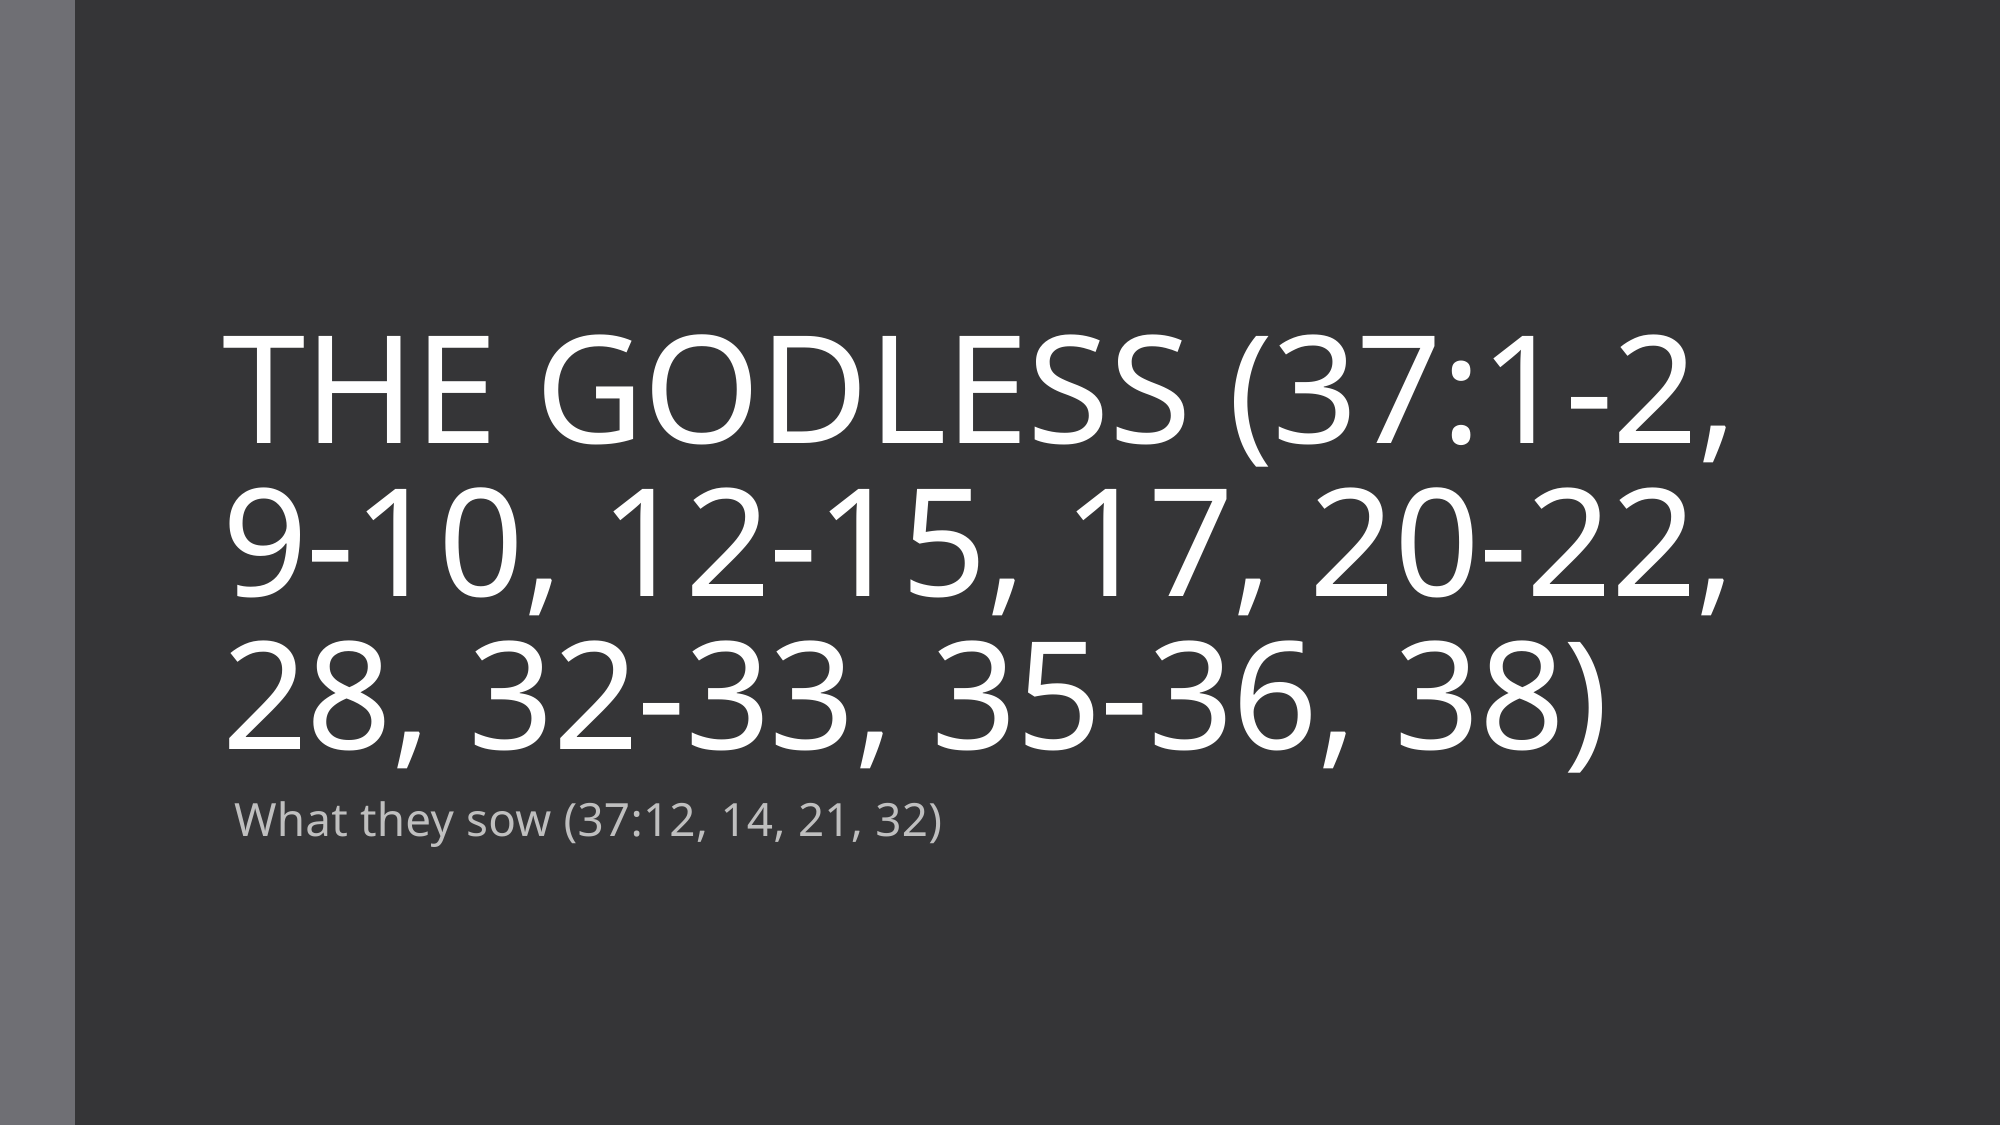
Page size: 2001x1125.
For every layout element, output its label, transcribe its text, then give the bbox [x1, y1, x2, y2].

subtitle What they sow (37:12, 14, 21, 32) [206, 787, 1752, 1066]
title THE GODLESS (37:1-2, 9-10, 12-15, 17, 20-22, 28, 32-33, 35-36, 38) [206, 124, 1752, 787]
